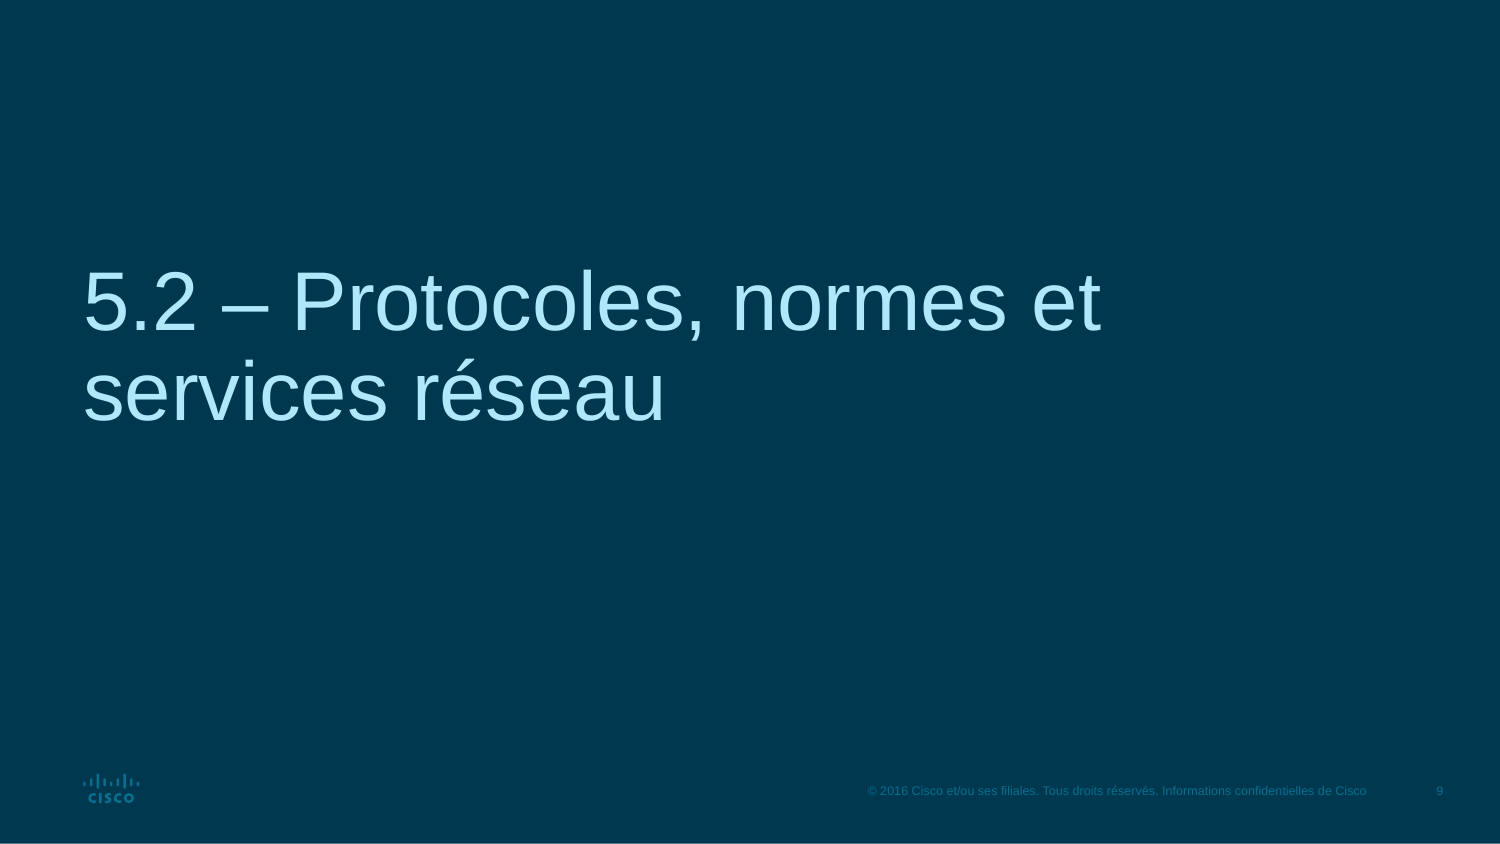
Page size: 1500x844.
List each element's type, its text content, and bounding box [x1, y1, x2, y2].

title 5.2 – Protocoles, normes et services réseau [68, 150, 1315, 446]
